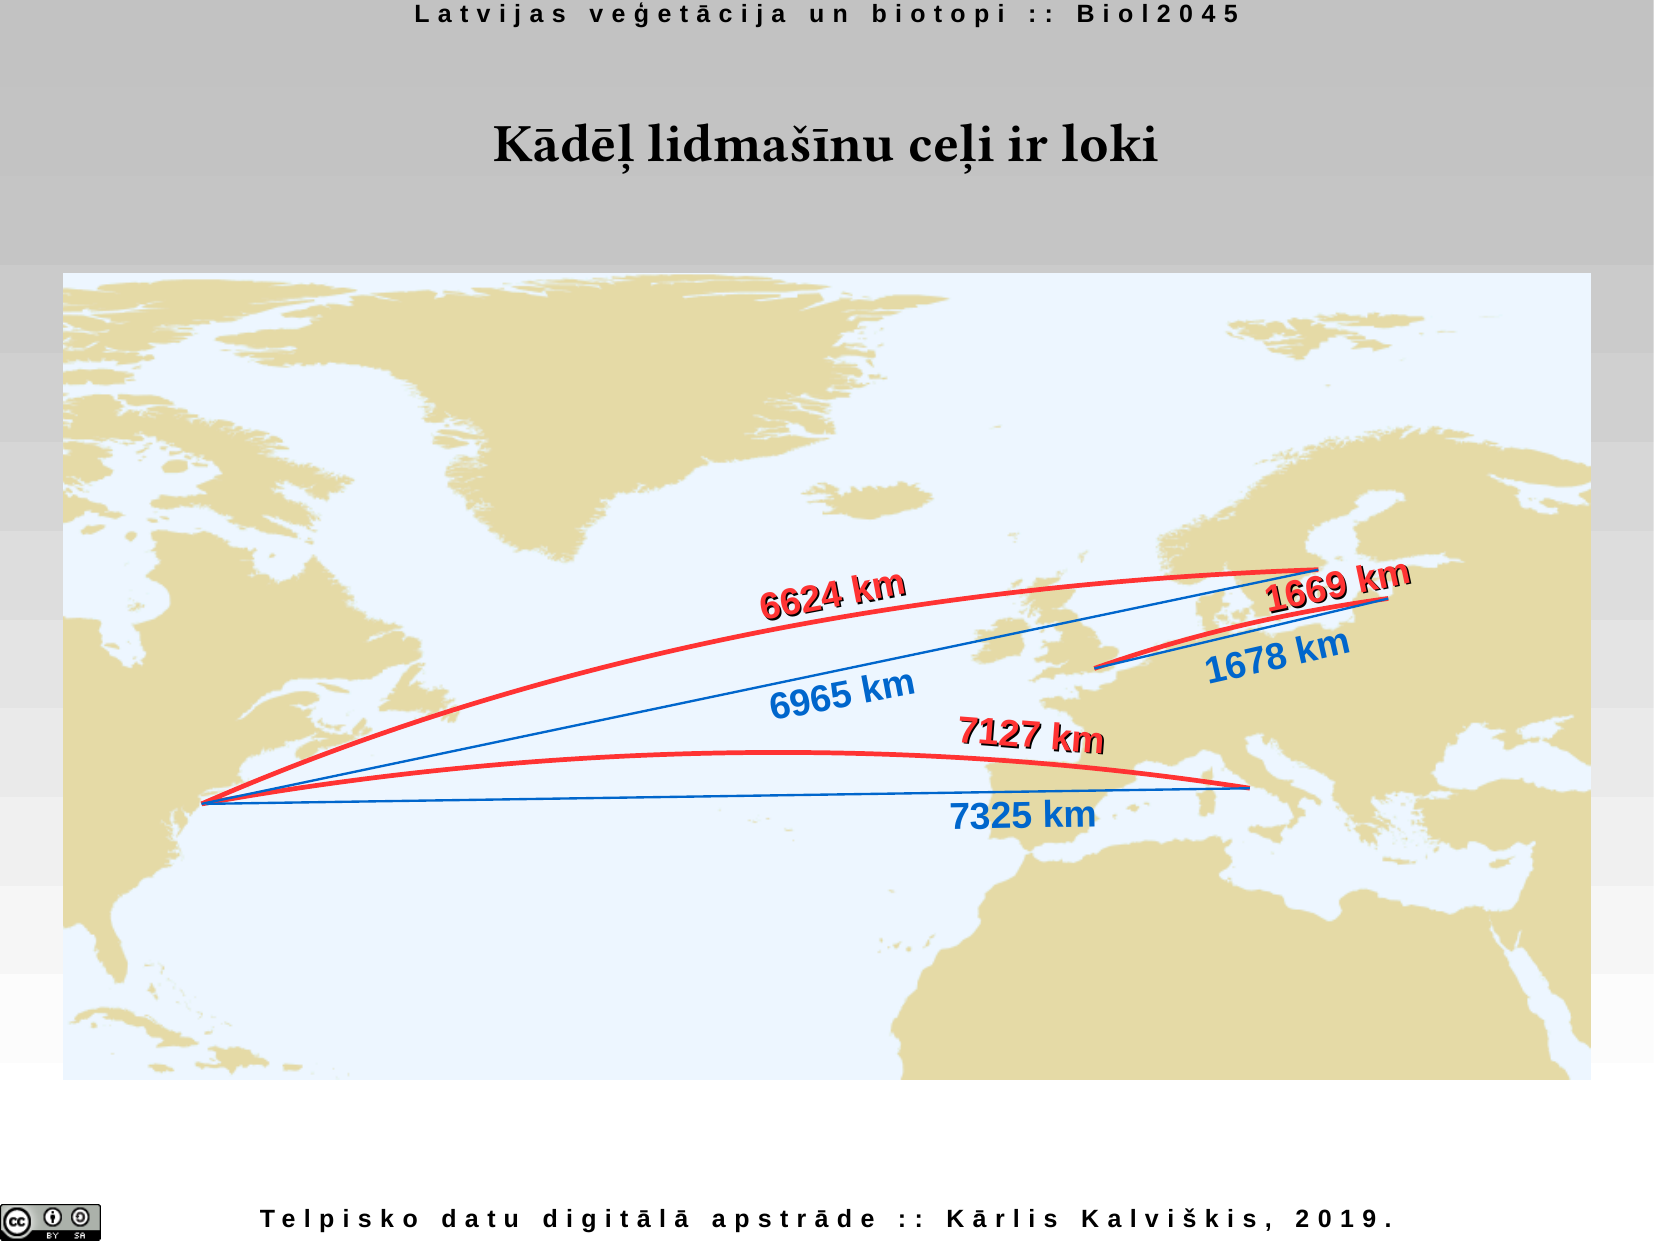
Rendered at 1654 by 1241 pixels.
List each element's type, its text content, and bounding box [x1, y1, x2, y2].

text_box 7127 km [956, 708, 1117, 763]
text_box 7325 km [948, 792, 1108, 839]
text_box 6624 km [755, 557, 919, 629]
text_box 1669 km [1261, 546, 1424, 616]
title Kādēļ lidmašīnu ceļi ir loki [0, 1, 1654, 287]
picture [0, 287, 1654, 1241]
text_box 1678 km [1200, 616, 1364, 694]
text_box 6965 km [765, 657, 929, 730]
